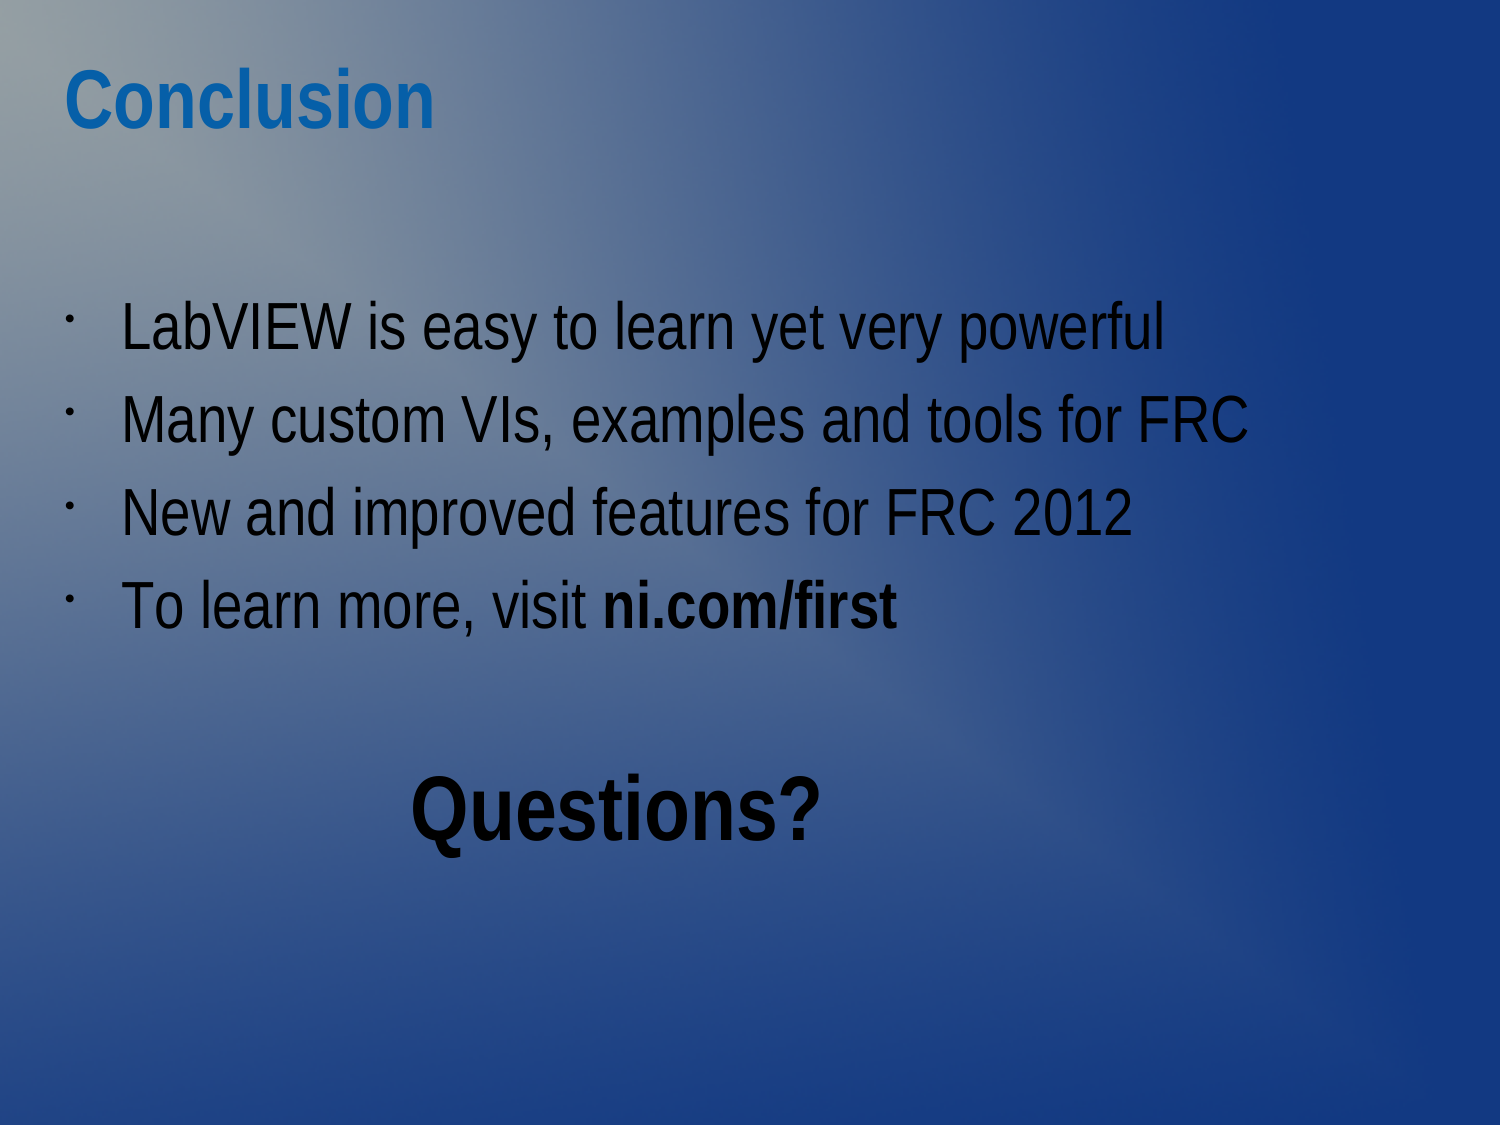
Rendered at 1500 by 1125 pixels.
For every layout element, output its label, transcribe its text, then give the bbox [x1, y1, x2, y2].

title Conclusion [50, 37, 1438, 225]
list LabVIEW is easy to learn yet very powerful Many custom VIs, examples and tools for FRC New and improved features for FRC 2012 To learn more, visit ni.com/first Questions? [50, 275, 1438, 963]
picture [0, 0, 1500, 1125]
